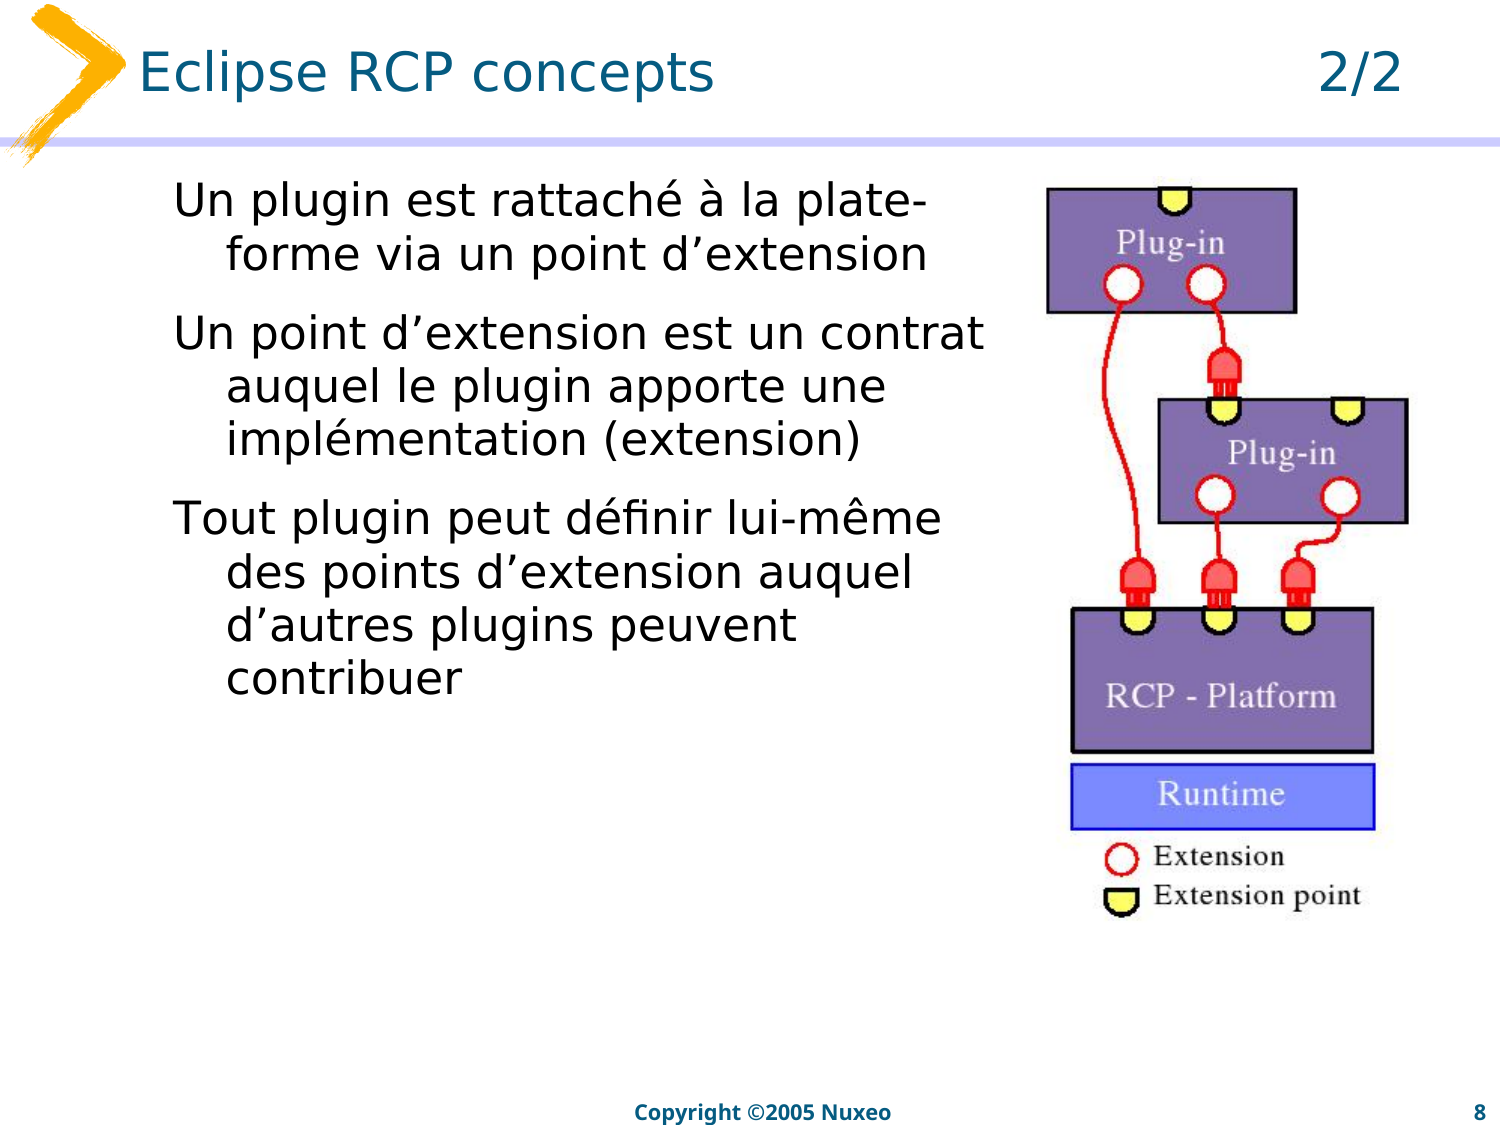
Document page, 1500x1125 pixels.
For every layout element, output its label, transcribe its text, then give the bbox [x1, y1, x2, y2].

title Eclipse RCP concepts 2/2 [139, 12, 1409, 130]
picture [1009, 176, 1424, 927]
picture [4, 4, 126, 169]
list Un plugin est rattaché à la plate-forme via un point d’extension Un point d’extension est un contrat auquel le plugin apporte une implémentation (extension) Tout plugin peut définir lui-même des points d’extension auquel d’autres plugins peuvent contribuer [170, 174, 988, 1081]
